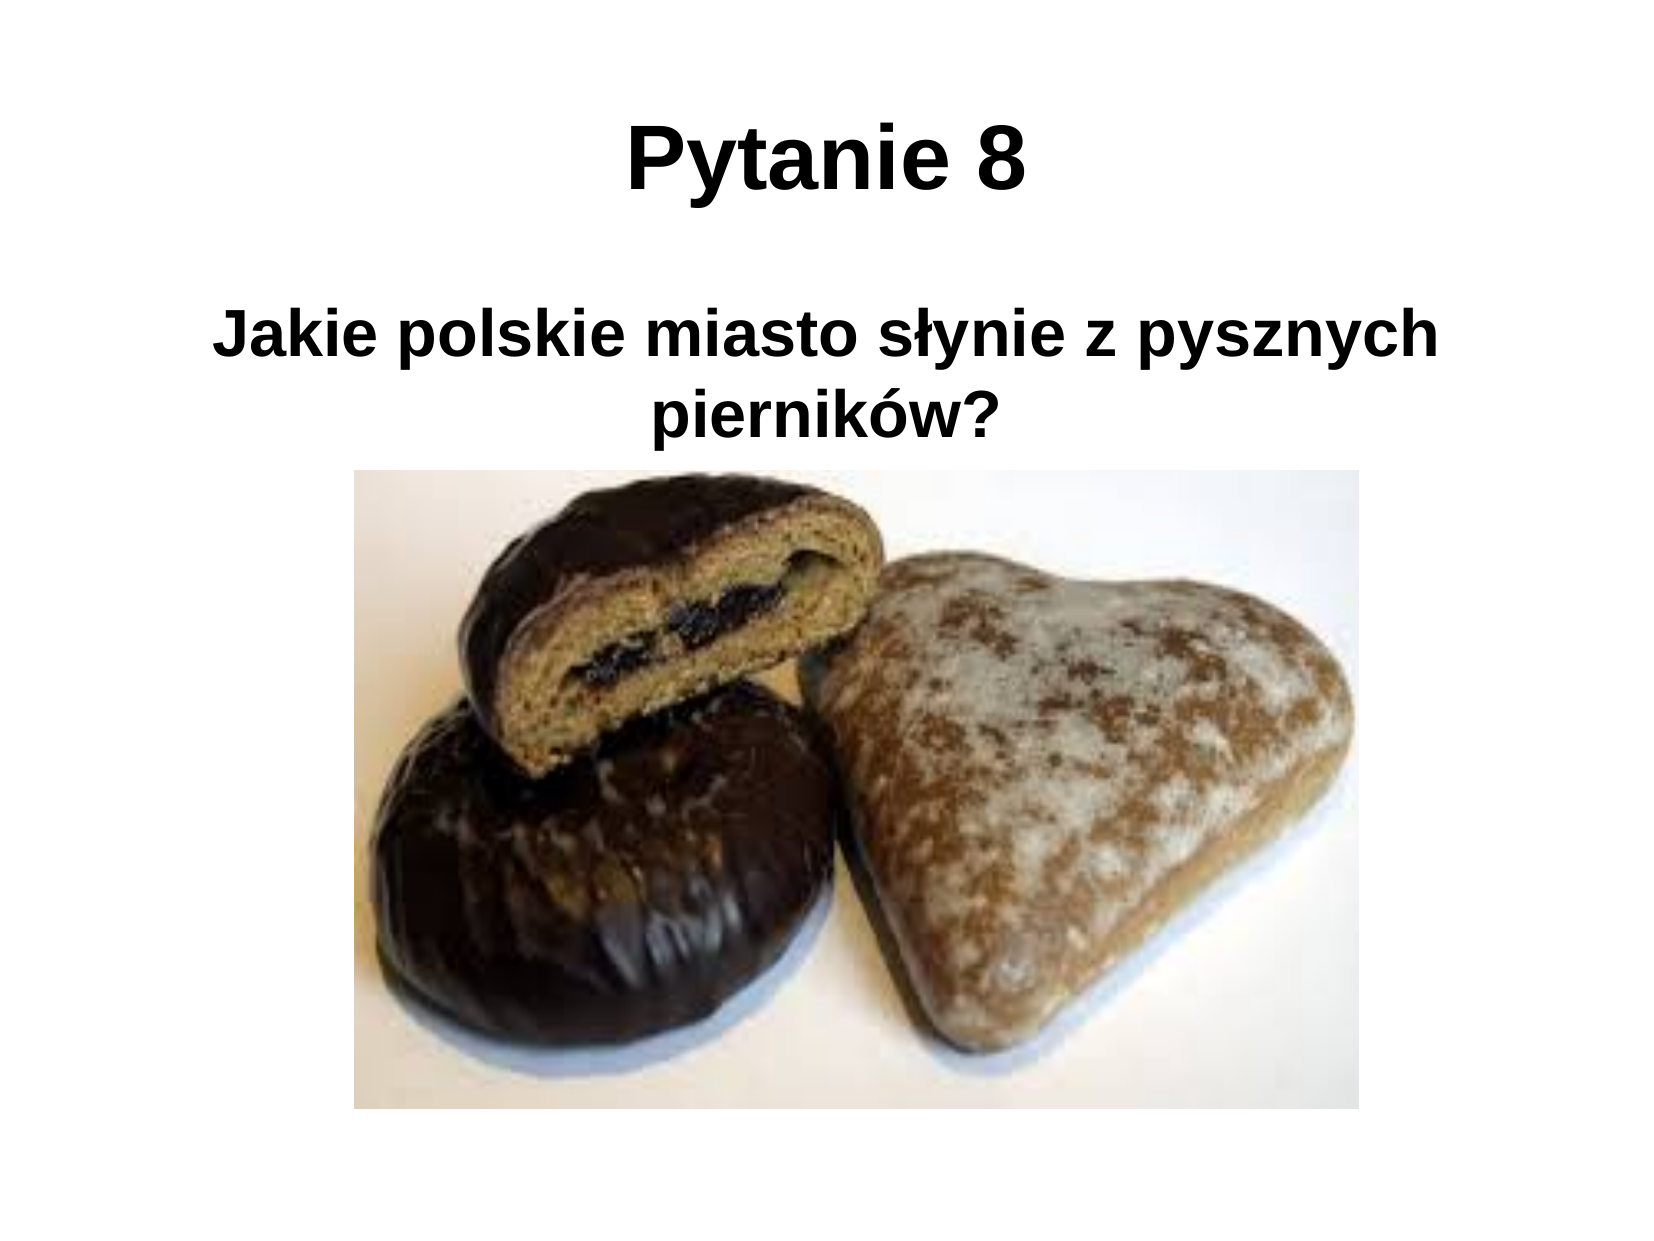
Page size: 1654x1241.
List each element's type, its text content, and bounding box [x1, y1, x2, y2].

picture [354, 471, 1359, 1109]
list Jakie polskie miasto słynie z pysznych pierników? [82, 290, 1571, 1109]
title Pytanie 8 [82, 49, 1571, 257]
